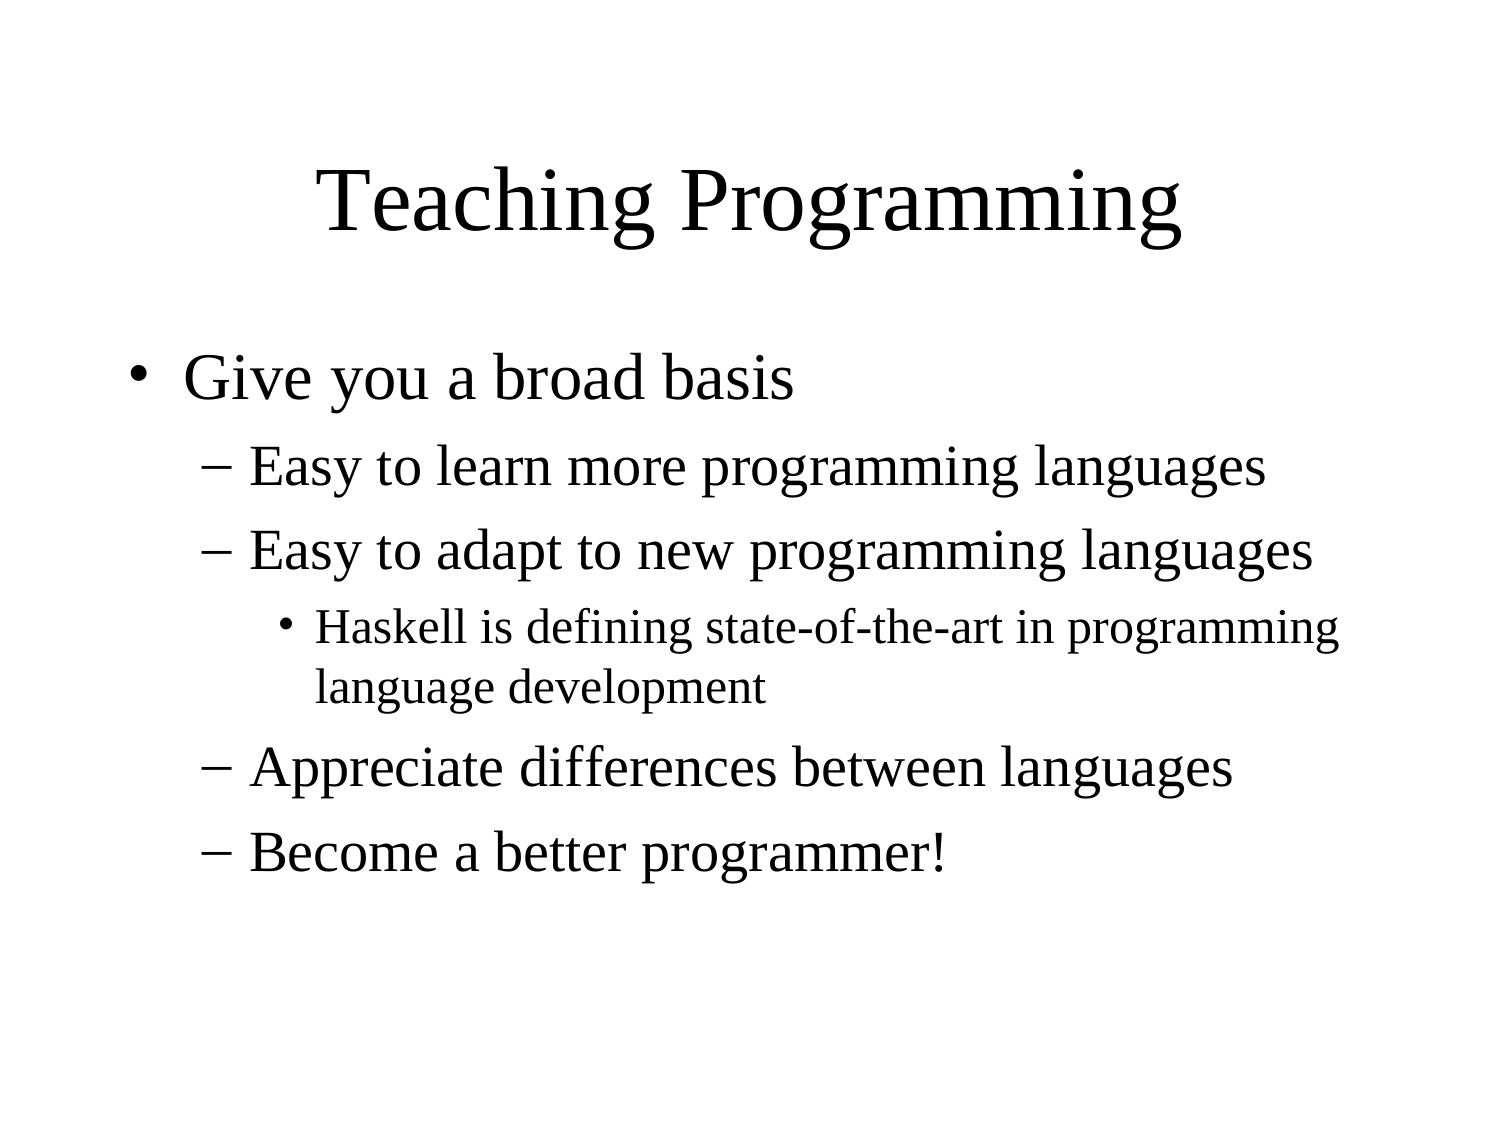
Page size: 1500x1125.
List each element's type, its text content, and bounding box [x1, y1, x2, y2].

list Give you a broad basis Easy to learn more programming languages Easy to adapt to new programming languages Haskell is defining state-of-the-art in programming language development Appreciate differences between languages Become a better programmer! [112, 324, 1388, 1000]
title Teaching Programming [112, 99, 1388, 288]
